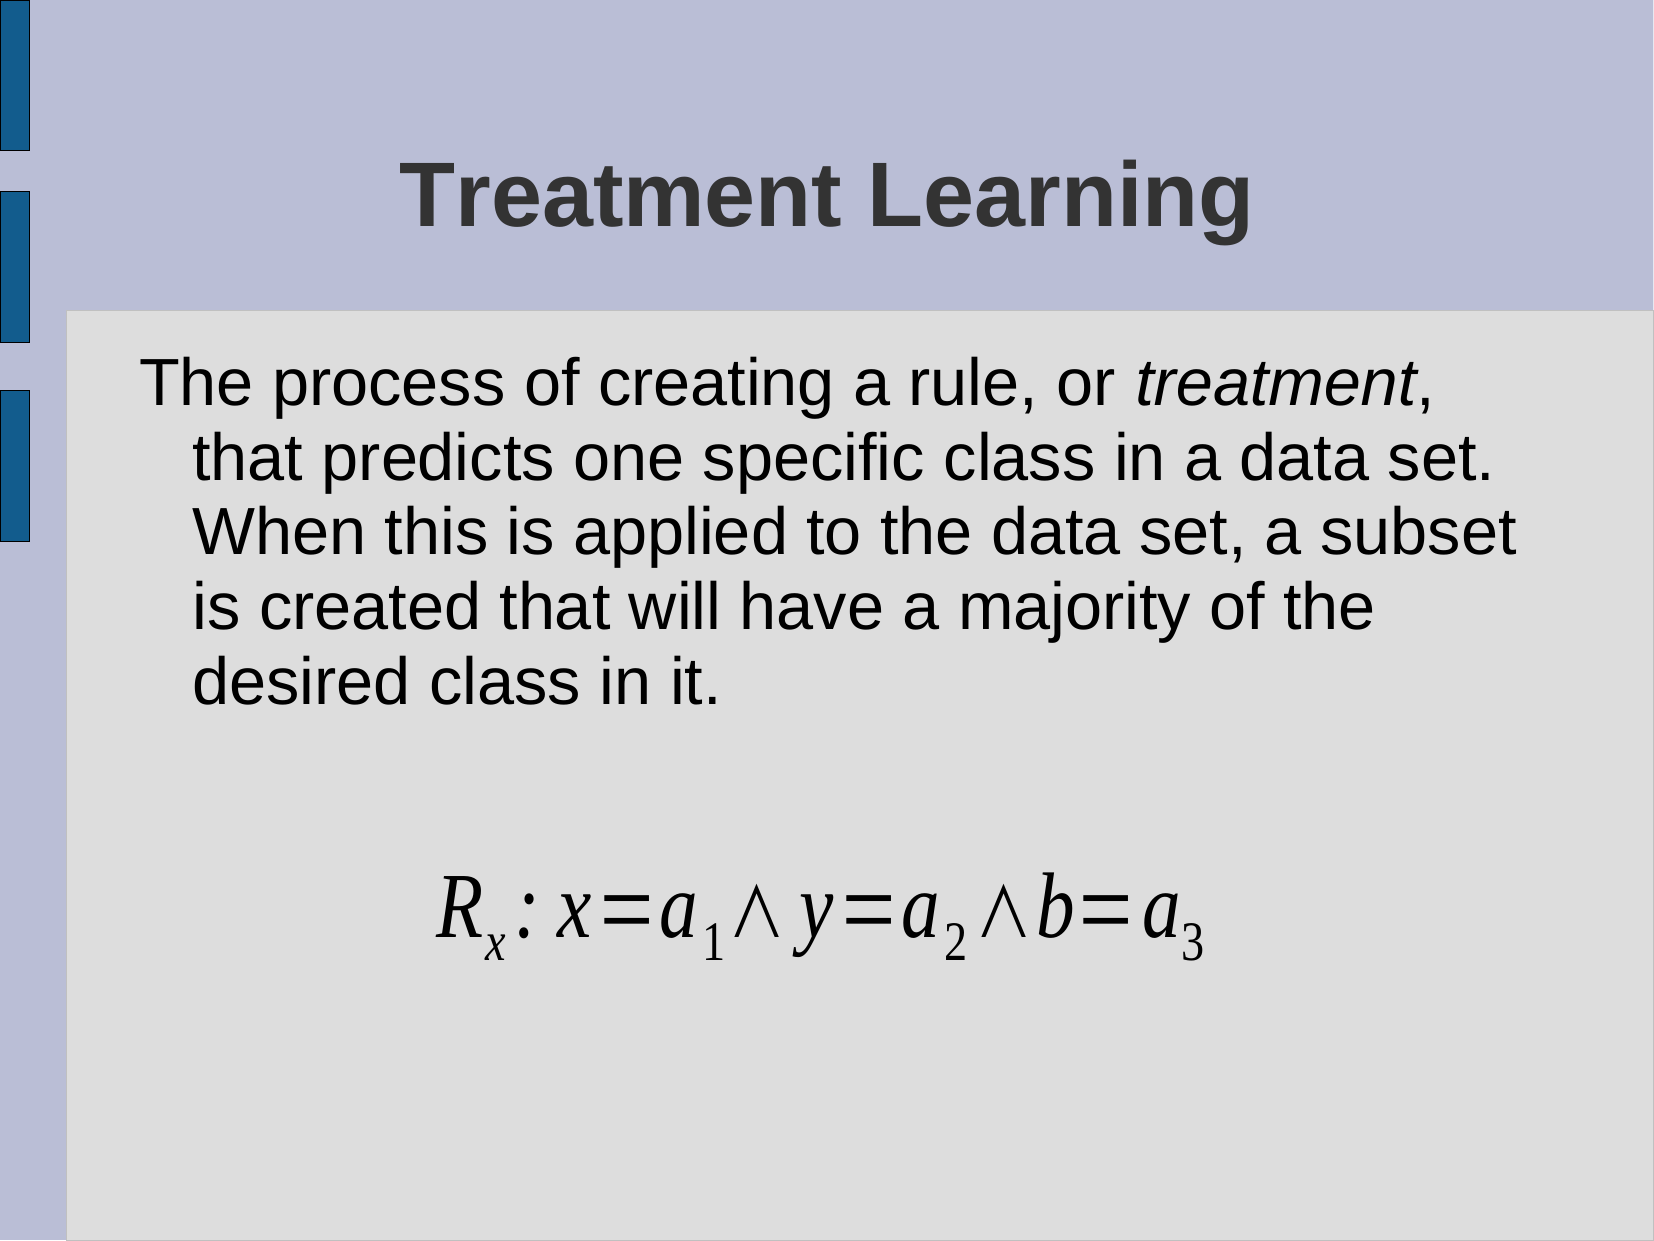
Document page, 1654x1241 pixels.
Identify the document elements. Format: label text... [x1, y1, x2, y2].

title Treatment Learning [121, 91, 1534, 299]
list The process of creating a rule, or treatment, that predicts one specific class in a data set. When this is applied to the data set, a subset is created that will have a majority of the desired class in it. [121, 344, 1534, 1127]
chart [412, 855, 1226, 976]
